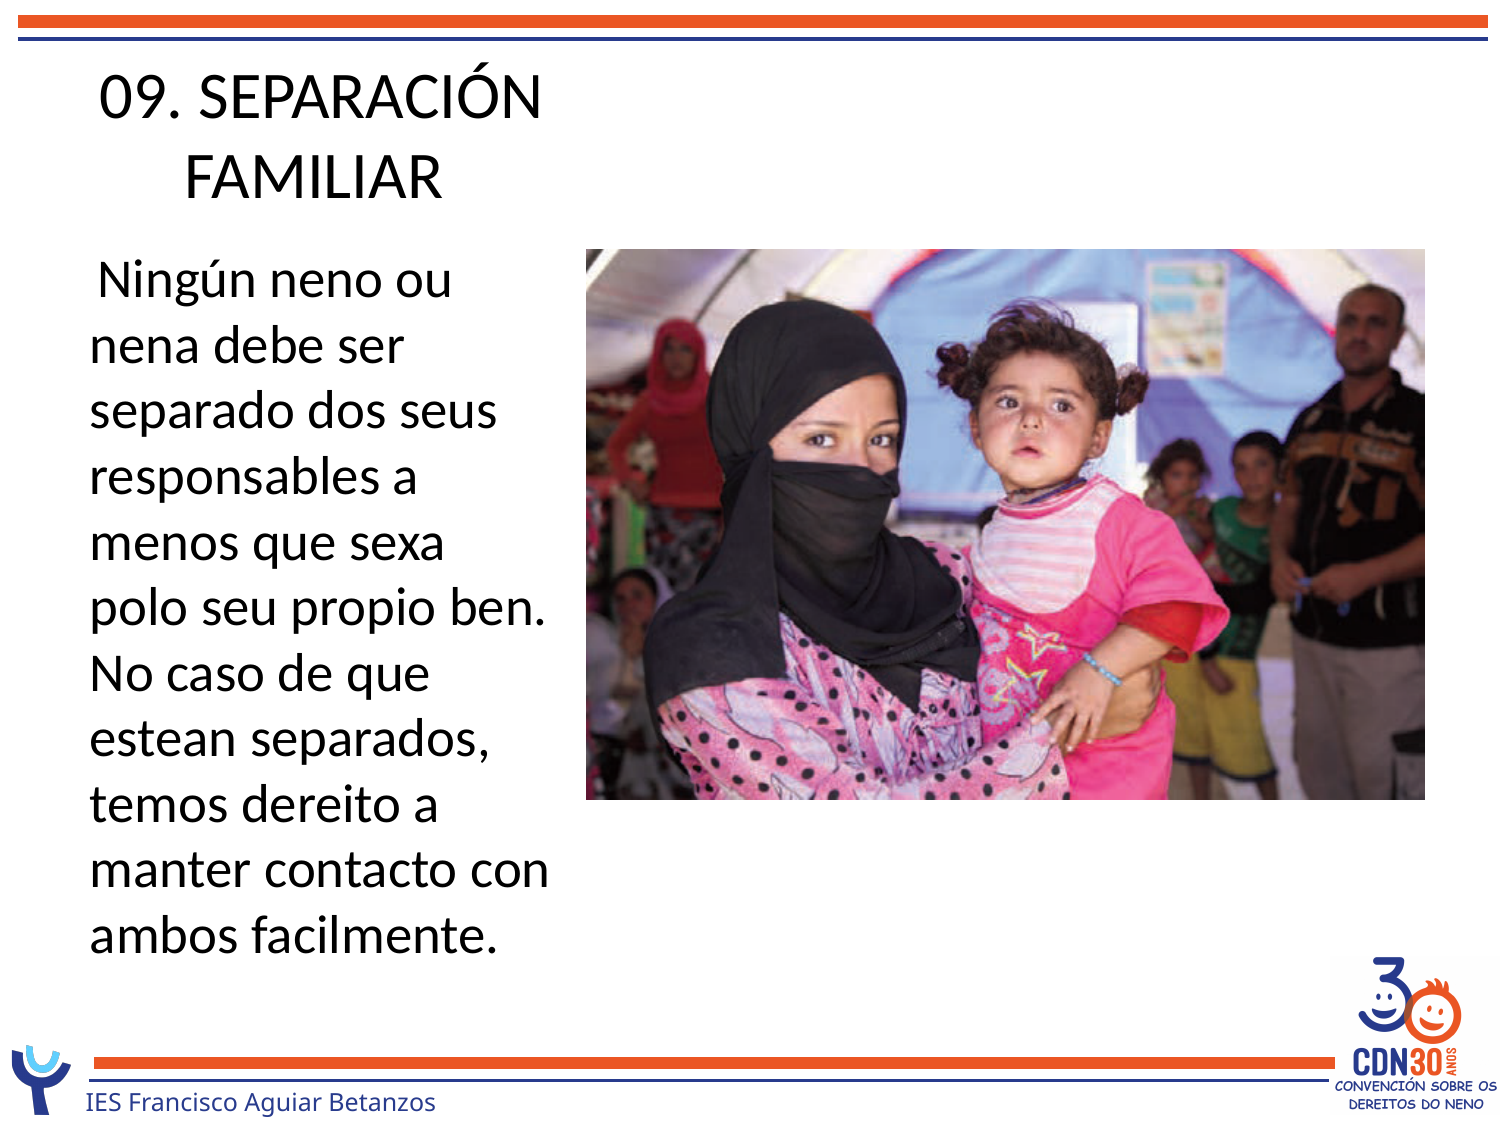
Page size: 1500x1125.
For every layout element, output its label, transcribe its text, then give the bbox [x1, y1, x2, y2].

title 09. SEPARACIÓN FAMILIAR [75, 44, 569, 235]
picture [1330, 956, 1500, 1115]
list Ningún neno ou nena debe ser separado dos seus responsables a menos que sexa polo seu propio ben. No caso de que estean separados, temos dereito a manter contacto con ambos facilmente. [75, 235, 569, 1005]
picture [586, 249, 1425, 800]
picture [11, 1045, 71, 1115]
